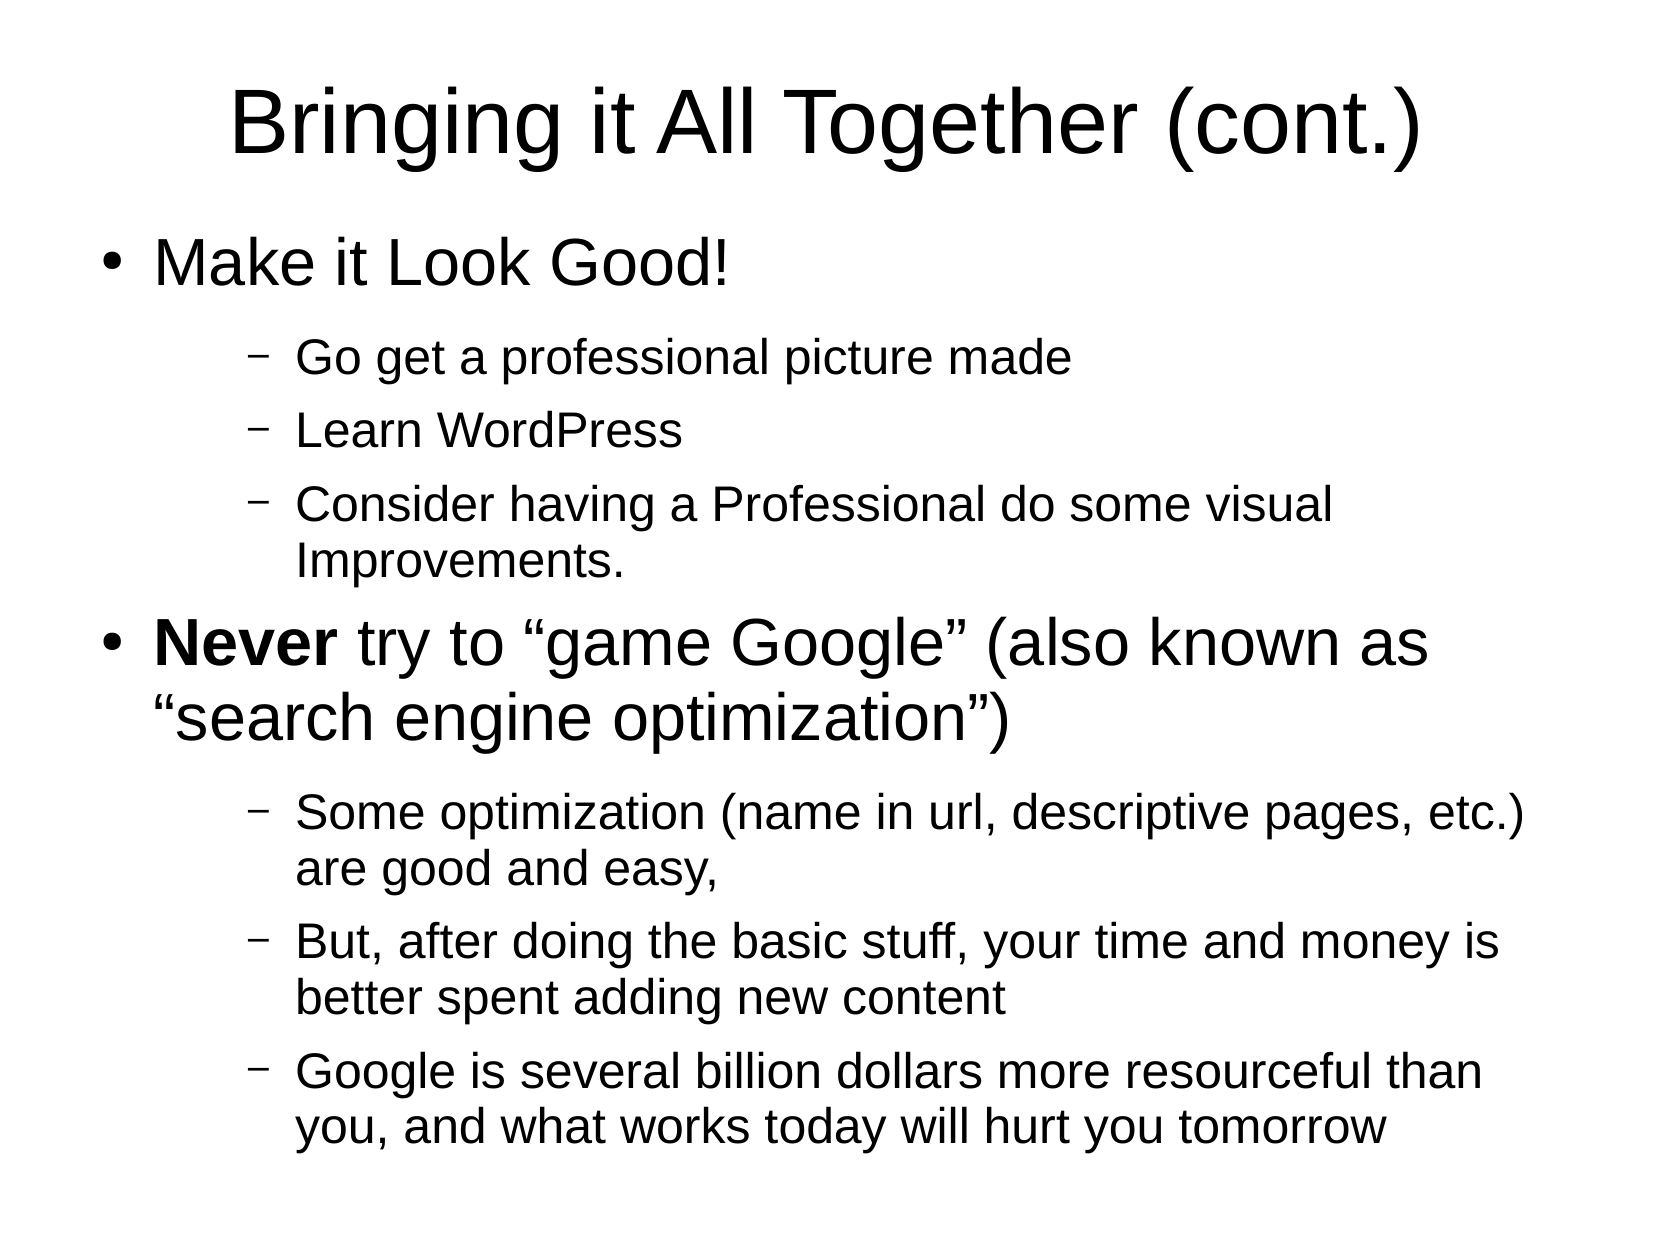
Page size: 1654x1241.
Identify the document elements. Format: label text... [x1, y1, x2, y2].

title Bringing it All Together (cont.) [82, 56, 1571, 188]
list Make it Look Good! Go get a professional picture made Learn WordPress Consider having a Professional do some visual Improvements. Never try to “game Google” (also known as “search engine optimization”) Some optimization (name in url, descriptive pages, etc.) are good and easy, But, after doing the basic stuff, your time and money is better spent adding new content Google is several billion dollars more resourceful than you, and what works today will hurt you tomorrow [82, 225, 1571, 1163]
